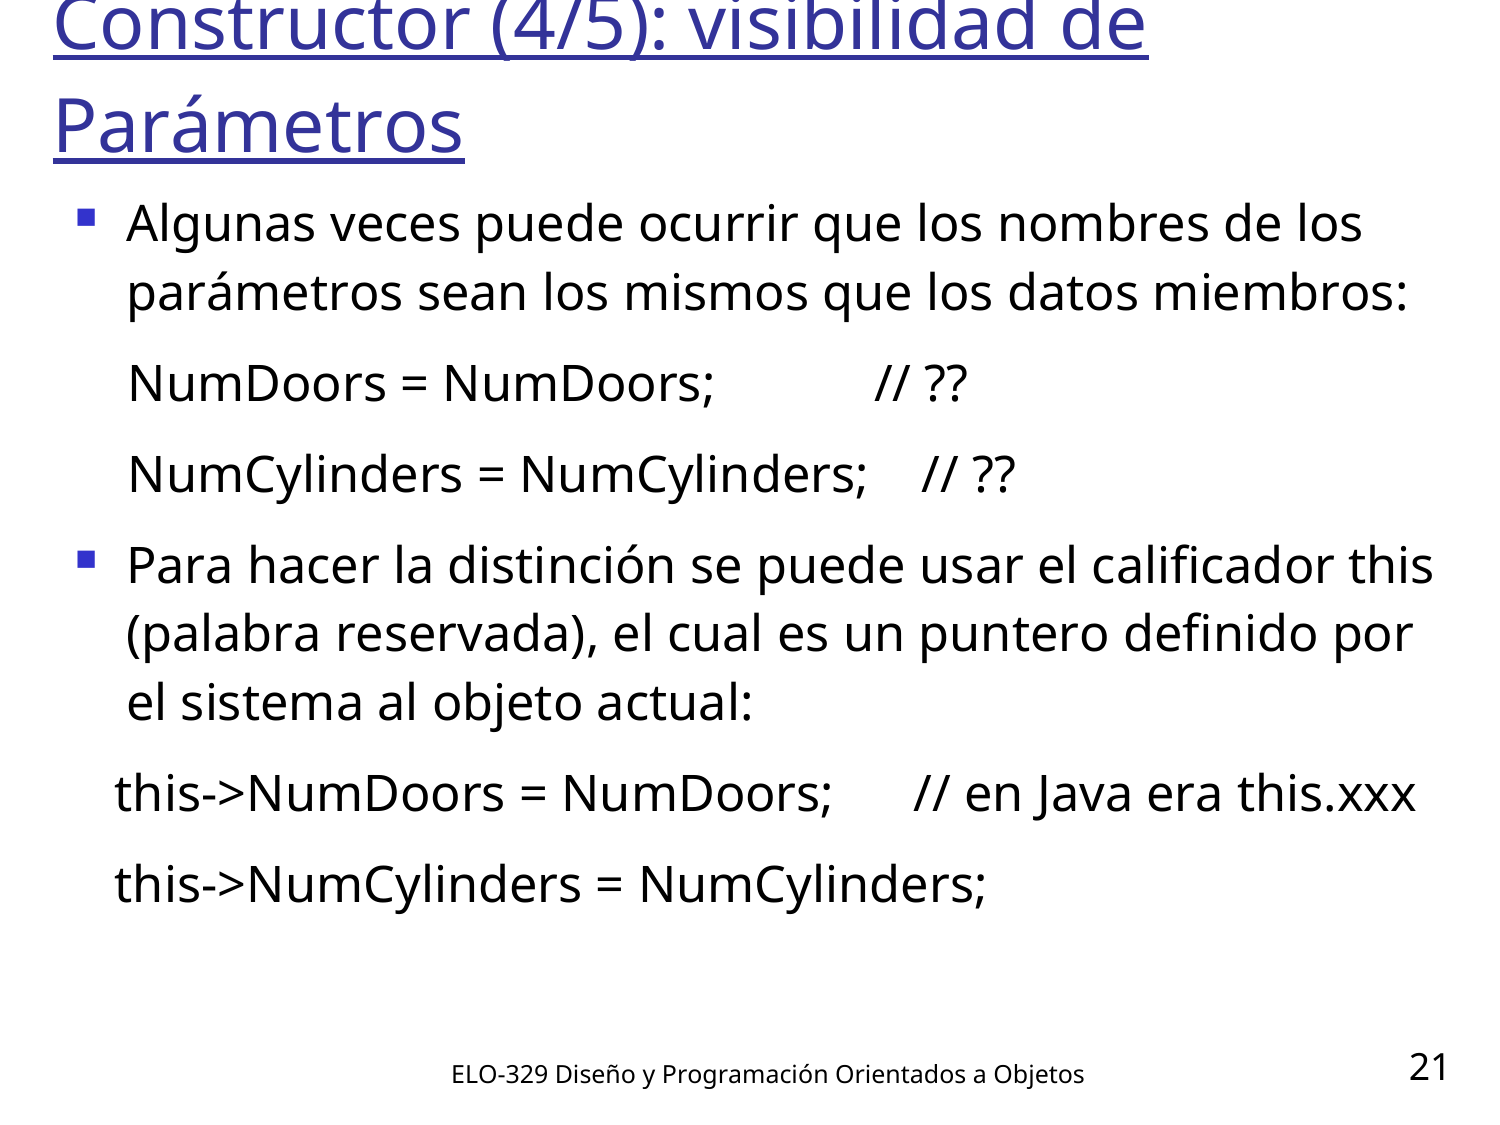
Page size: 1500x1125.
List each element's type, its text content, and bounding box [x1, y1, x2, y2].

list Algunas veces puede ocurrir que los nombres de los parámetros sean los mismos que los datos miembros: NumDoors = NumDoors; // ?? NumCylinders = NumCylinders; // ?? Para hacer la distinción se puede usar el calificador this (palabra reservada), el cual es un puntero definido por el sistema al objeto actual: this->NumDoors = NumDoors; // en Java era this.xxx this->NumCylinders = NumCylinders; [75, 187, 1462, 1013]
title Constructor (4/5): visibilidad de Parámetros [37, 15, 1500, 183]
